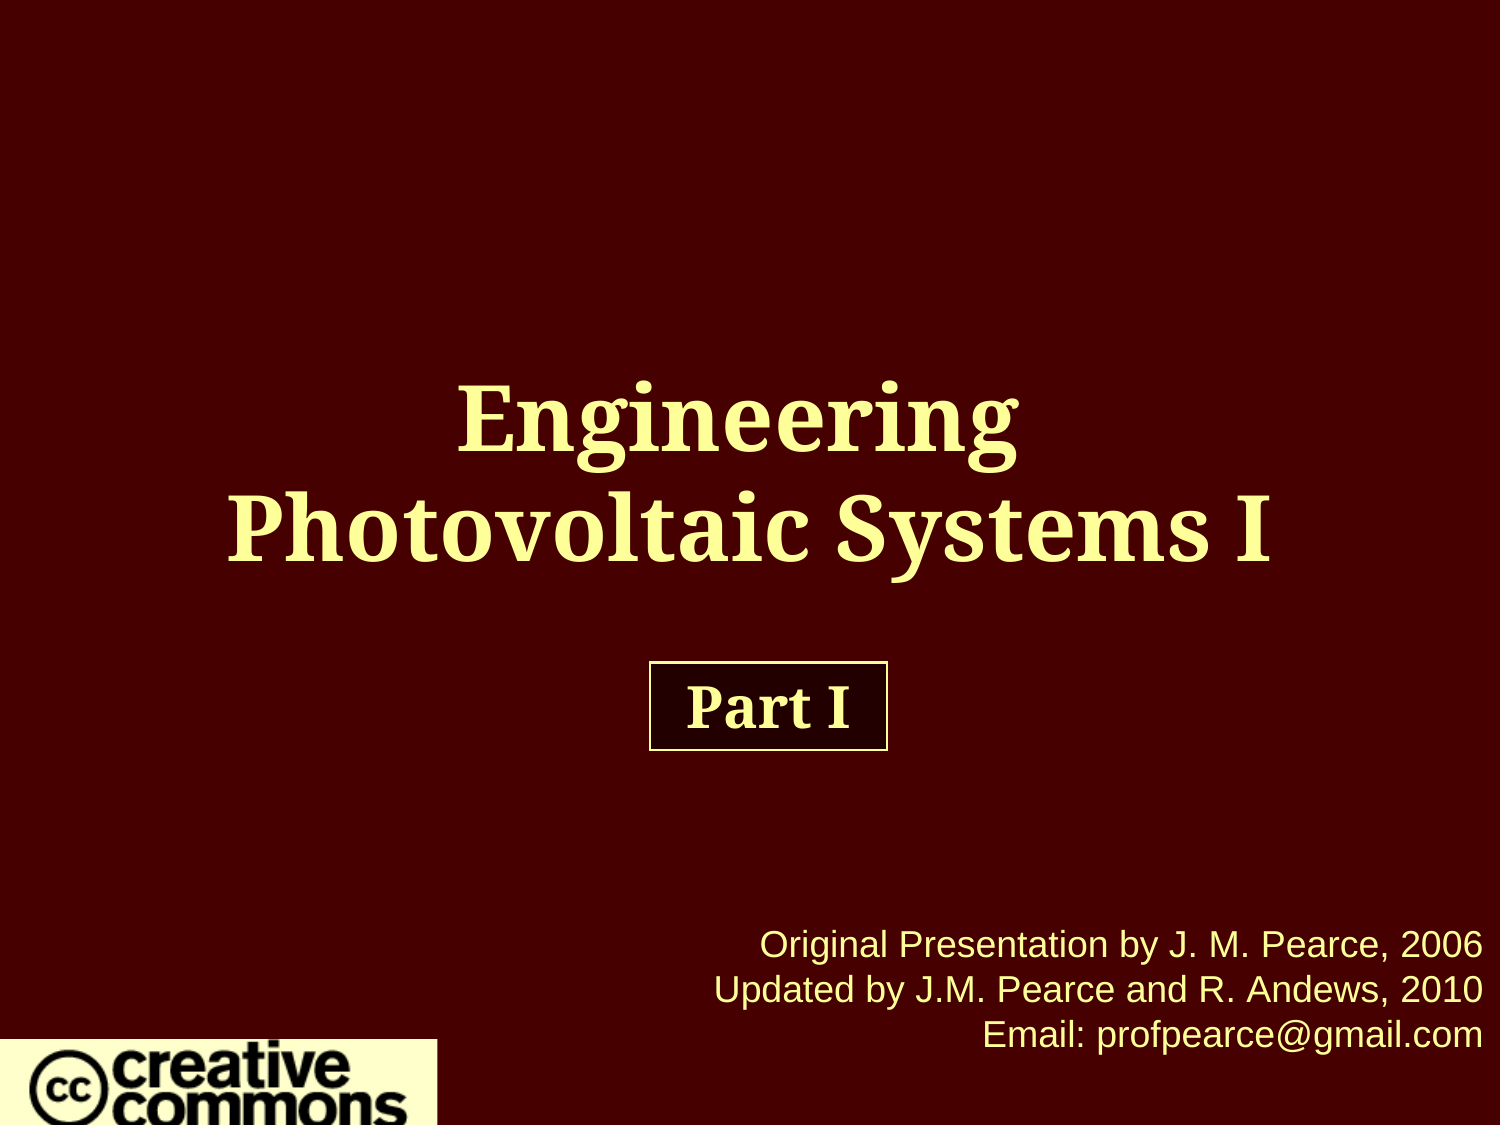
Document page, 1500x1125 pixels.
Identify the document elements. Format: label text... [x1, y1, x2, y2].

subtitle Part I [649, 662, 888, 751]
picture [0, 1039, 438, 1125]
title Engineering Photovoltaic Systems I [112, 349, 1388, 591]
text_box Original Presentation by J. M. Pearce, 2006 Updated by J.M. Pearce and R. Andews, 2010 Email: profpearce@gmail.com [698, 912, 1499, 1063]
